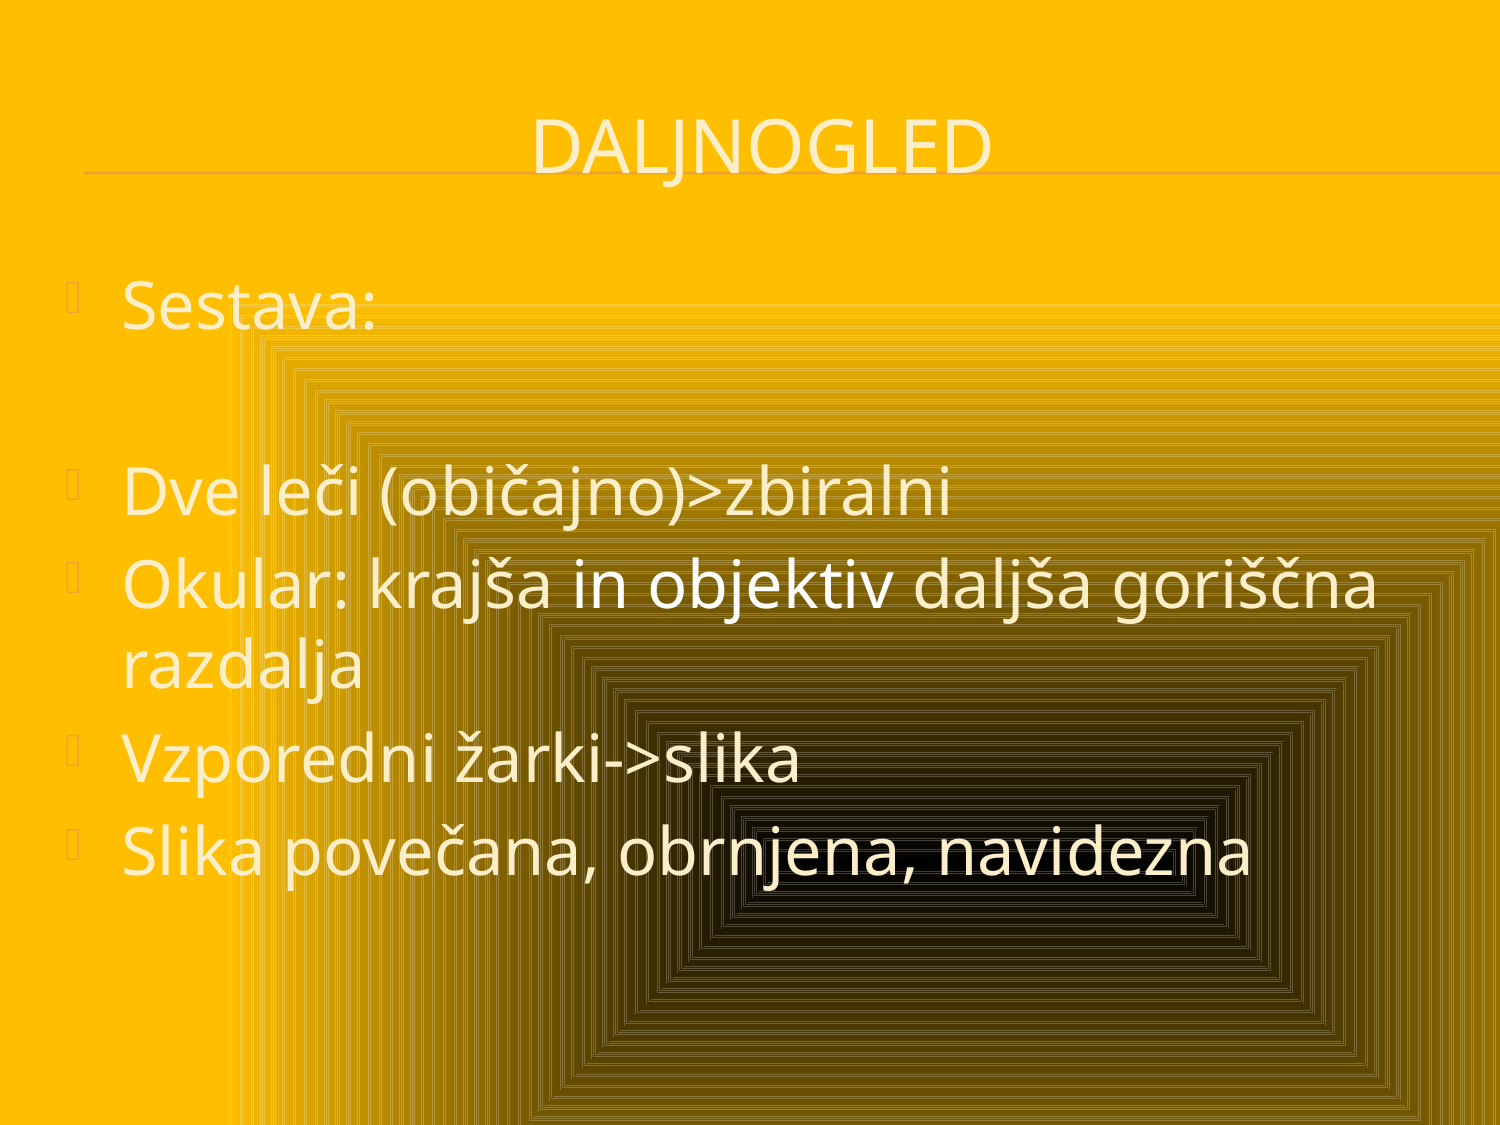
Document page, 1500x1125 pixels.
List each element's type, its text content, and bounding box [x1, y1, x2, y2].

title DALJNOgled [50, 75, 1475, 213]
list Sestava: Dve leči (običajno)>zbiralni Okular: krajša in objektiv daljša goriščna razdalja Vzporedni žarki->slika Slika povečana, obrnjena, navidezna [50, 254, 1475, 998]
